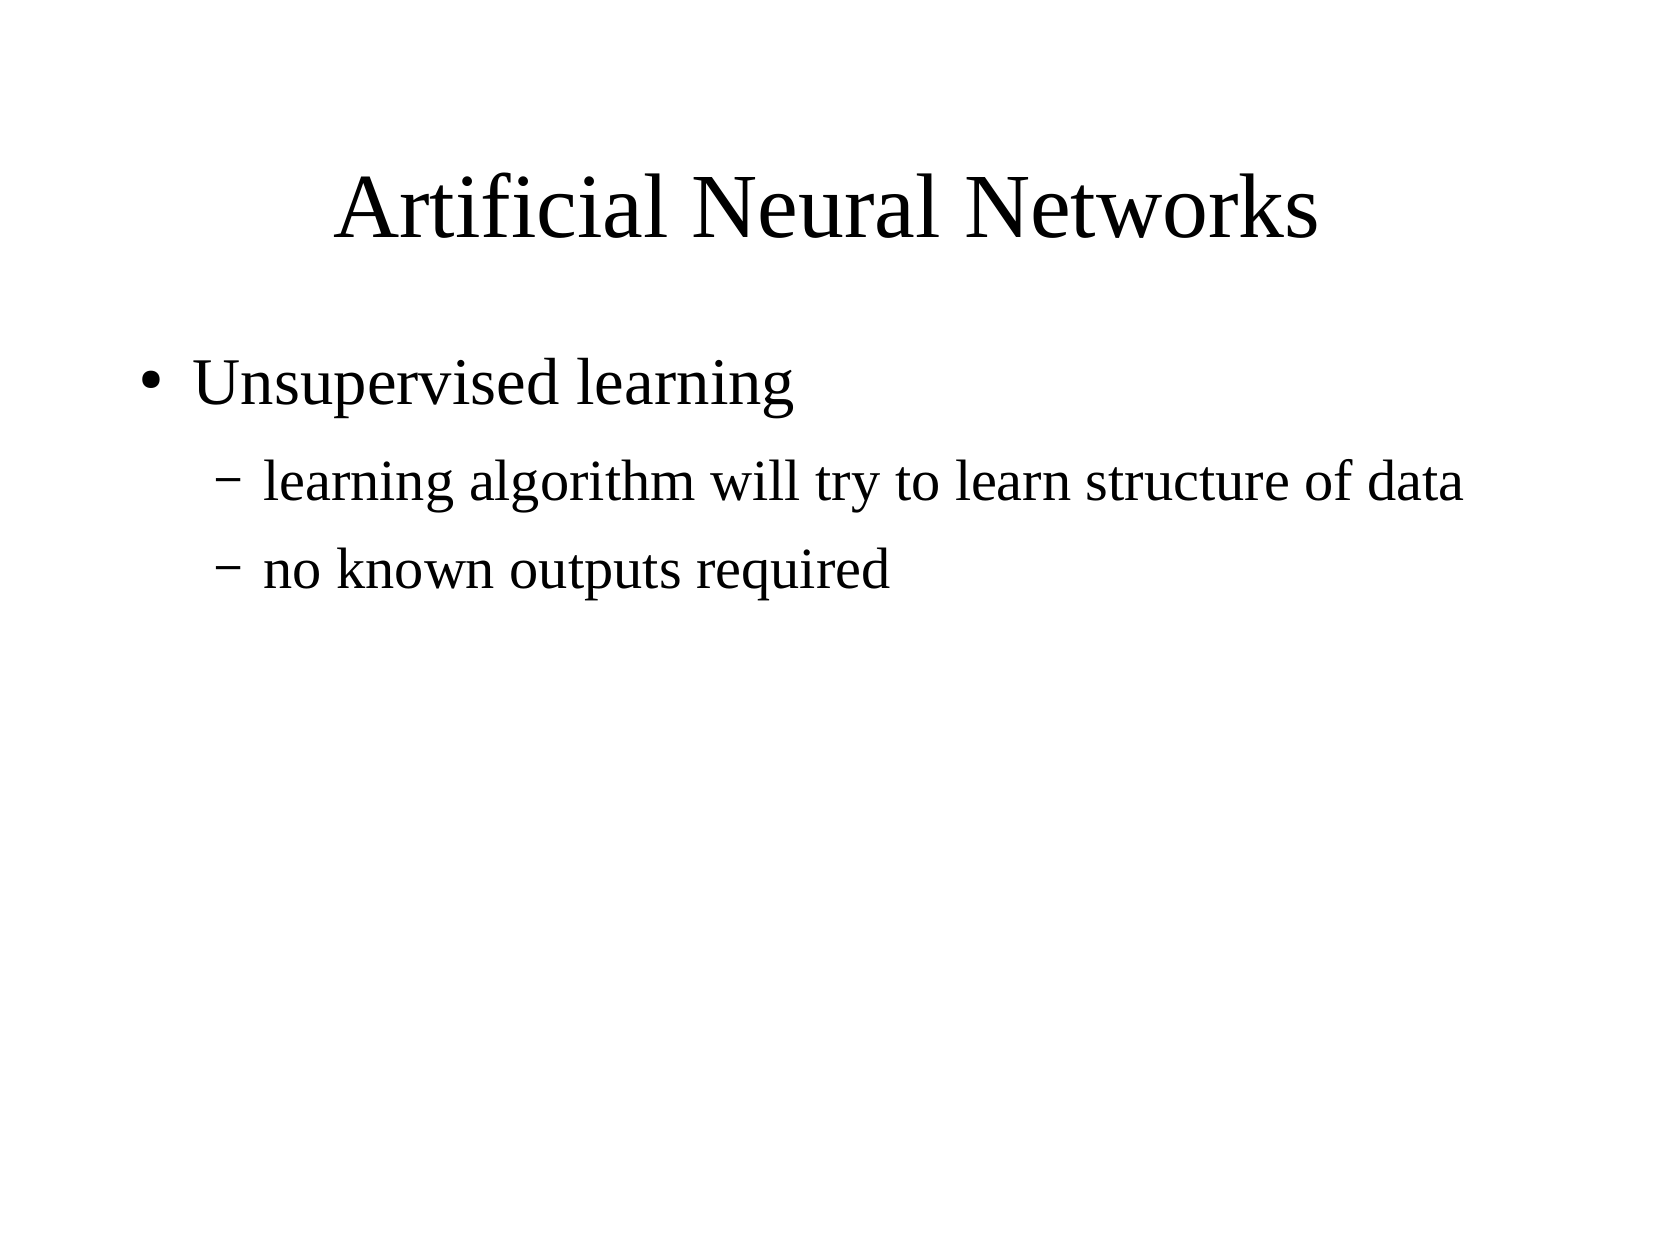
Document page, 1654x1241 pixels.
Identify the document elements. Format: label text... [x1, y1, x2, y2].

list Unsupervised learning learning algorithm will try to learn structure of data no known outputs required [121, 344, 1534, 1127]
title Artificial Neural Networks [121, 102, 1534, 311]
